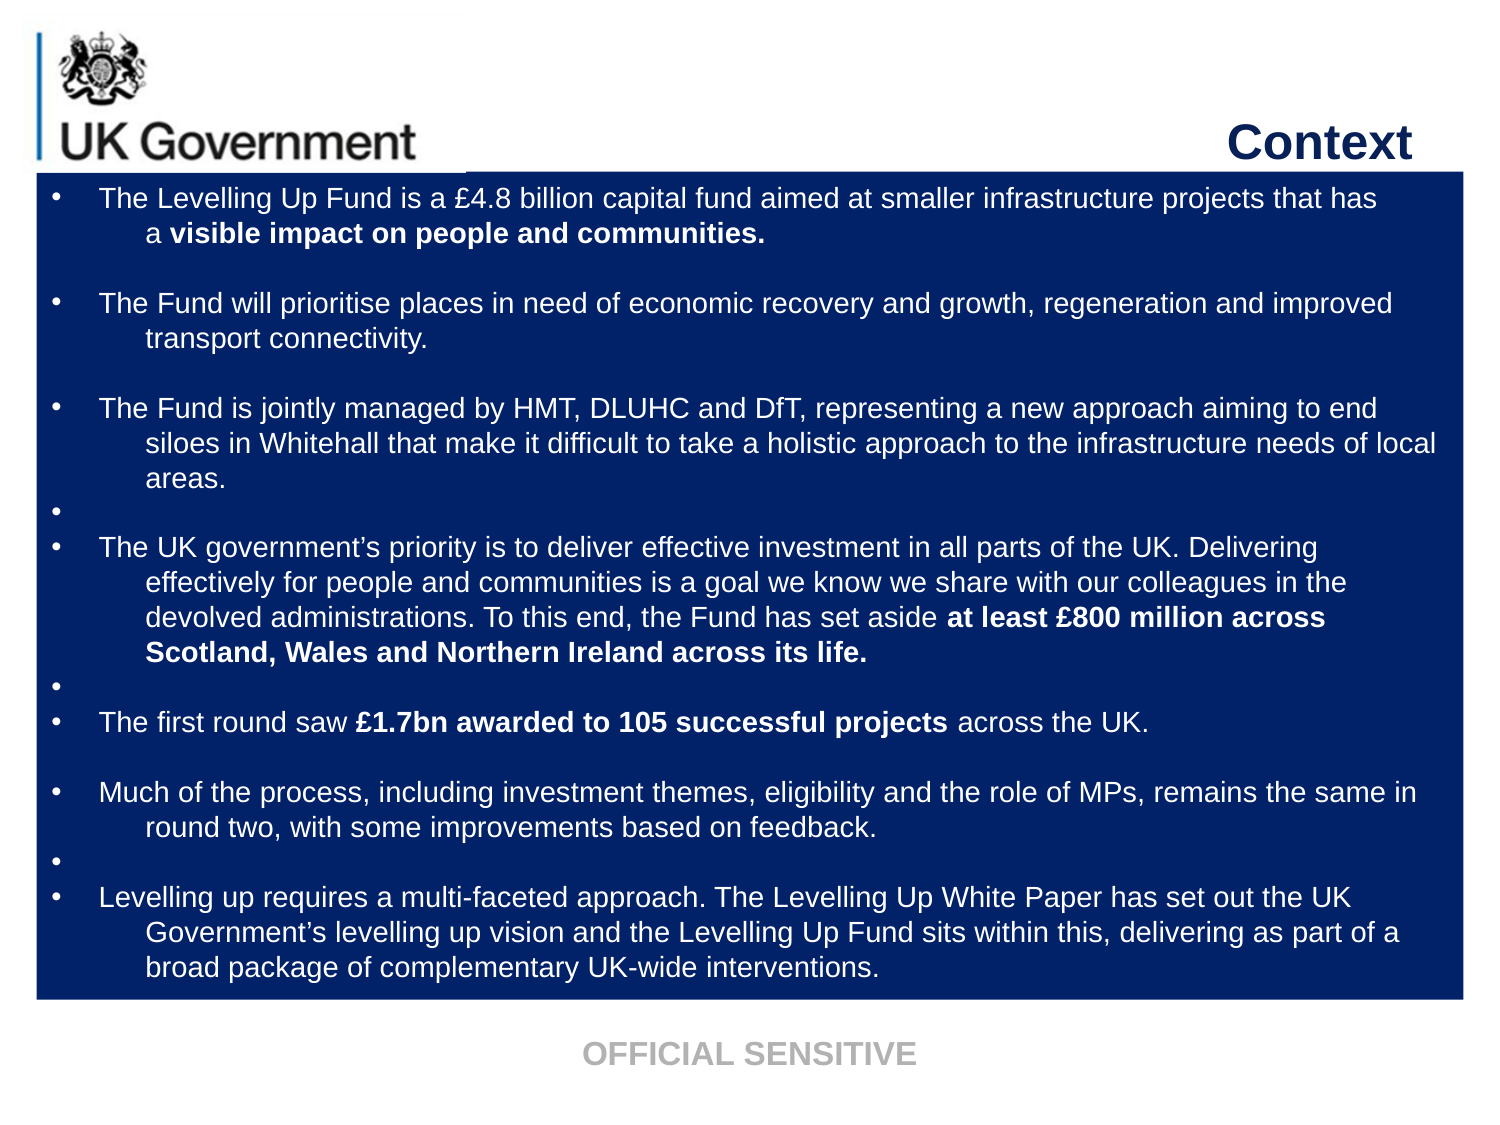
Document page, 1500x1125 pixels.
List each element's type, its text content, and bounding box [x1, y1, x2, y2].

text_box The Levelling Up Fund is a £4.8 billion capital fund aimed at smaller infrastructure projects that has a visible impact on people and communities. The Fund will prioritise places in need of economic recovery and growth, regeneration and improved transport connectivity. The Fund is jointly managed by HMT, DLUHC and DfT, representing a new approach aiming to end siloes in Whitehall that make it difficult to take a holistic approach to the infrastructure needs of local areas. The UK government’s priority is to deliver effective investment in all parts of the UK. Delivering effectively for people and communities is a goal we know we share with our colleagues in the devolved administrations. To this end, the Fund has set aside at least £800 million across Scotland, Wales and Northern Ireland across its life. The first round saw £1.7bn awarded to 105 successful projects across the UK. Much of the process, including investment themes, eligibility and the role of MPs, remains the same in round two, with some improvements based on feedback. Levelling up requires a multi-faceted approach. The Levelling Up White Paper has set out the UK Government’s levelling up vision and the Levelling Up Fund sits within this, delivering as part of a broad package of complementary UK-wide interventions. [36, 171, 1464, 1000]
title Context [1211, 101, 1500, 178]
picture [19, 0, 466, 173]
